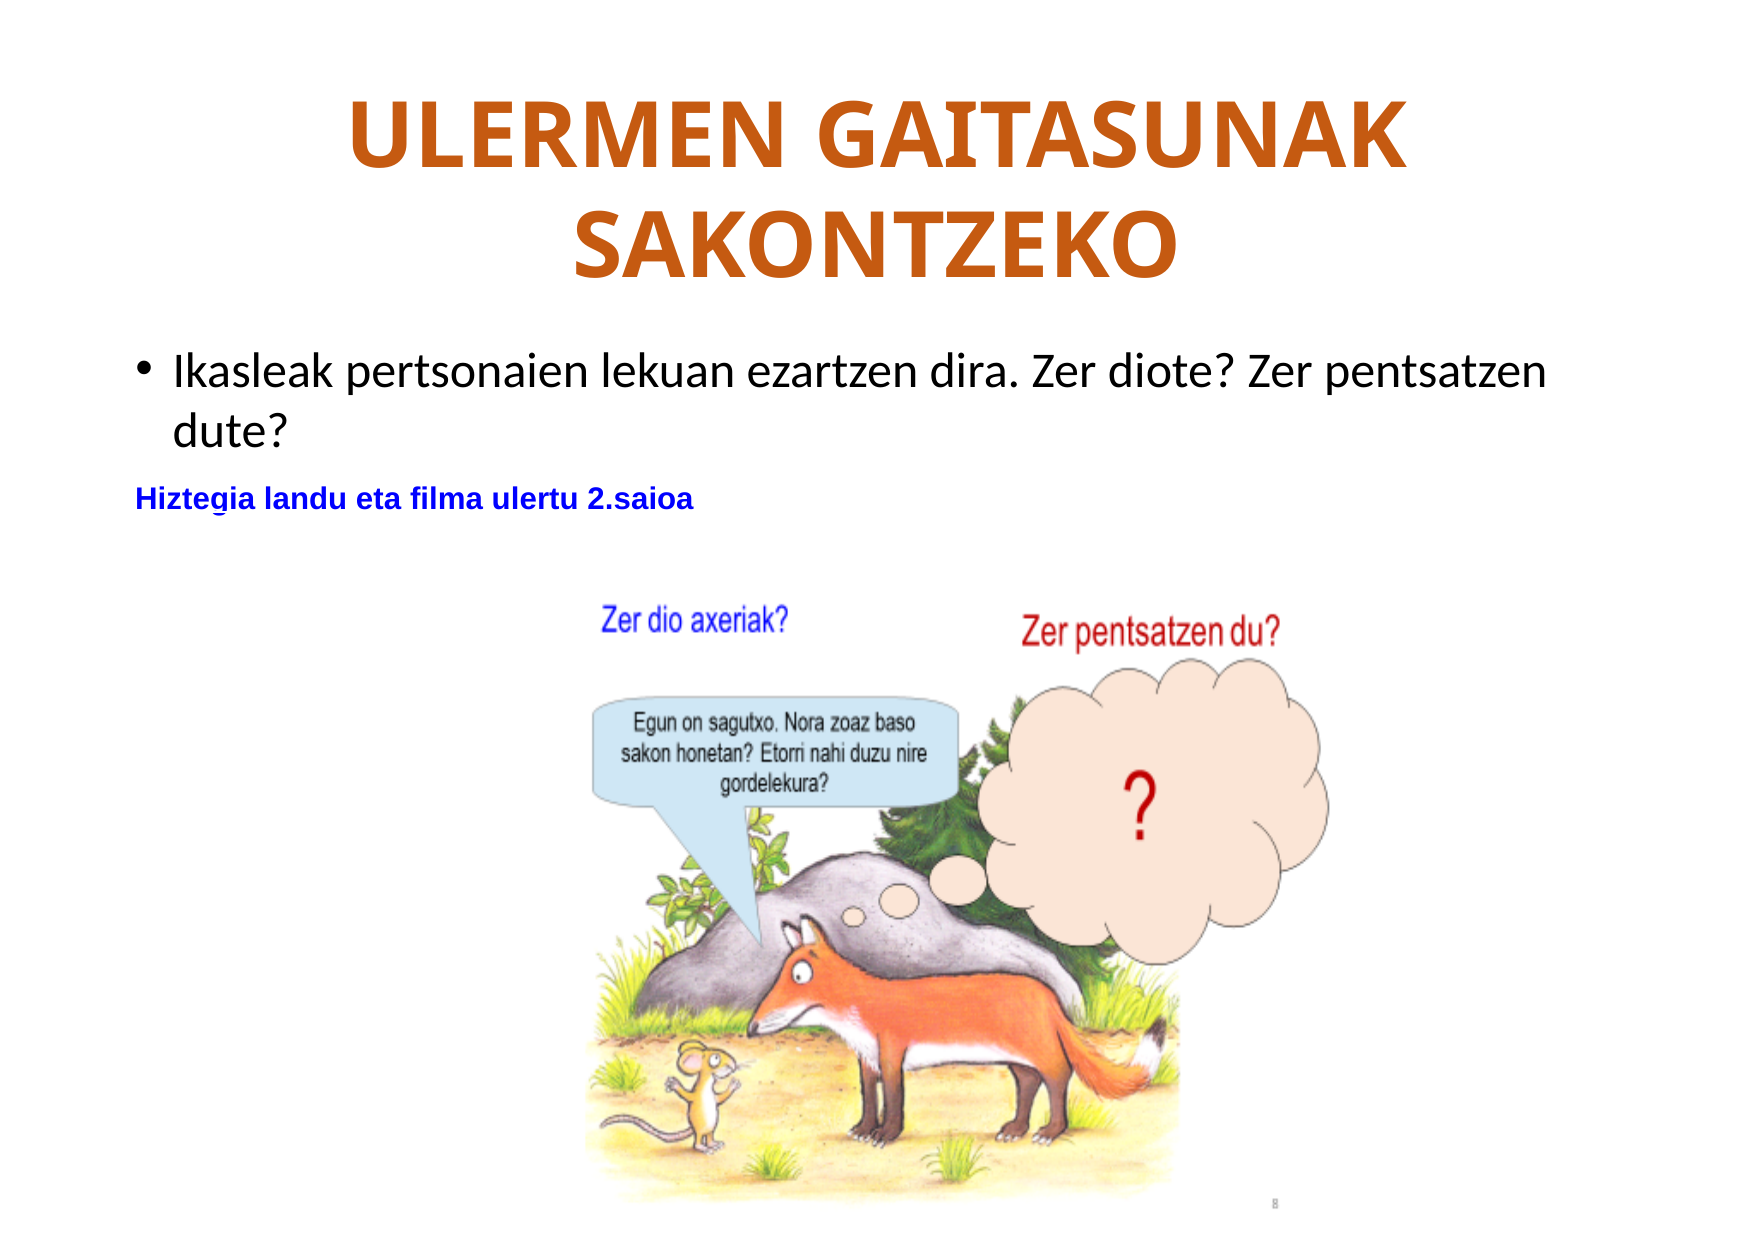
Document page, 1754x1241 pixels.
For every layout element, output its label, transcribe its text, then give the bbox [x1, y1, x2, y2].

text_box ULERMEN GAITASUNAK SAKONTZEKO [120, 65, 1634, 306]
text_box Ikasleak pertsonaien lekuan ezartzen dira. Zer diote? Zer pentsatzen dute? Hiztegia landu eta filma ulertu 2.saioa [120, 330, 1634, 1117]
picture [368, 519, 1465, 1237]
